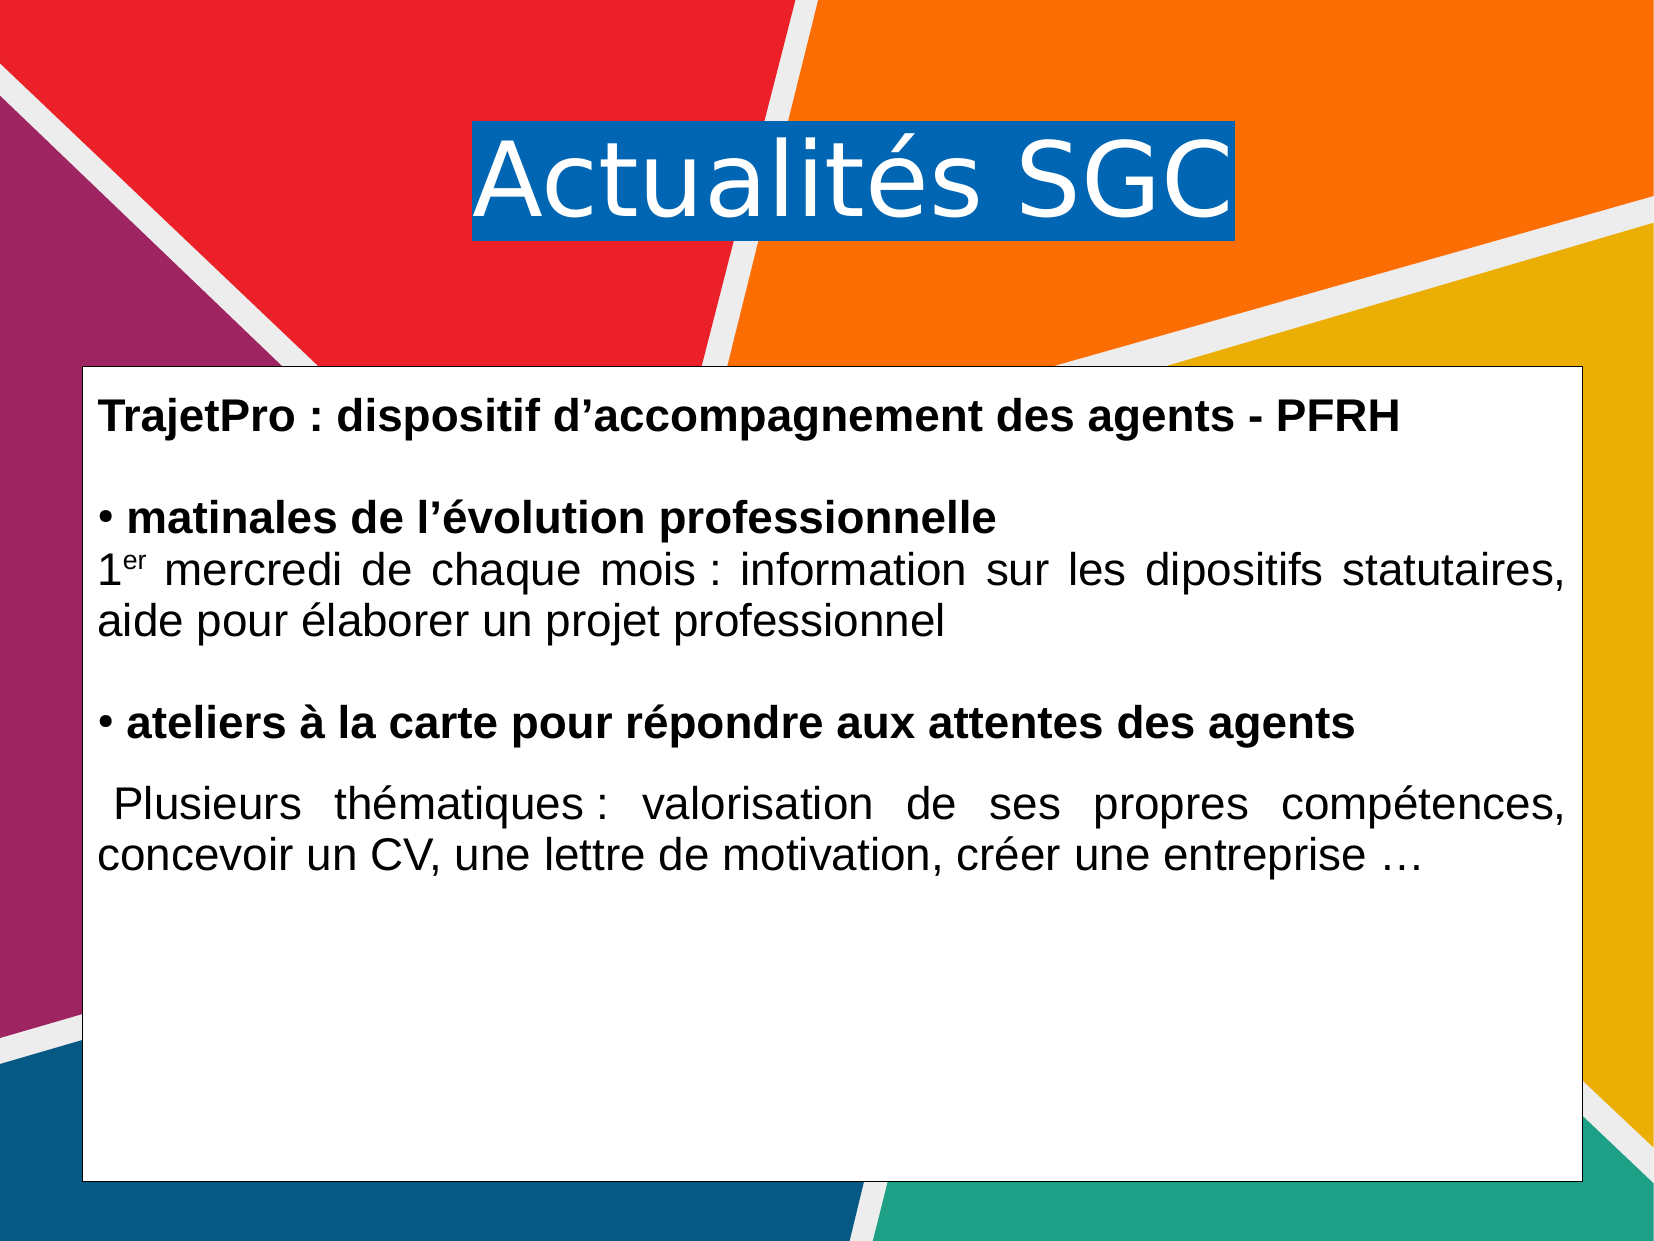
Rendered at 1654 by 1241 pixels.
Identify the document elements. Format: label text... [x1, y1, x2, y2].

text_box TrajetPro : dispositif d’accompagnement des agents - PFRH matinales de l’évolution professionnelle 1er mercredi de chaque mois : information sur les dipositifs statutaires, aide pour élaborer un projet professionnel ateliers à la carte pour répondre aux attentes des agents Plusieurs thématiques : valorisation de ses propres compétences, concevoir un CV, une lettre de motivation, créer une entreprise … [82, 366, 1583, 1182]
list [59, 200, 1619, 1241]
title Actualités SGC [136, 0, 1571, 200]
